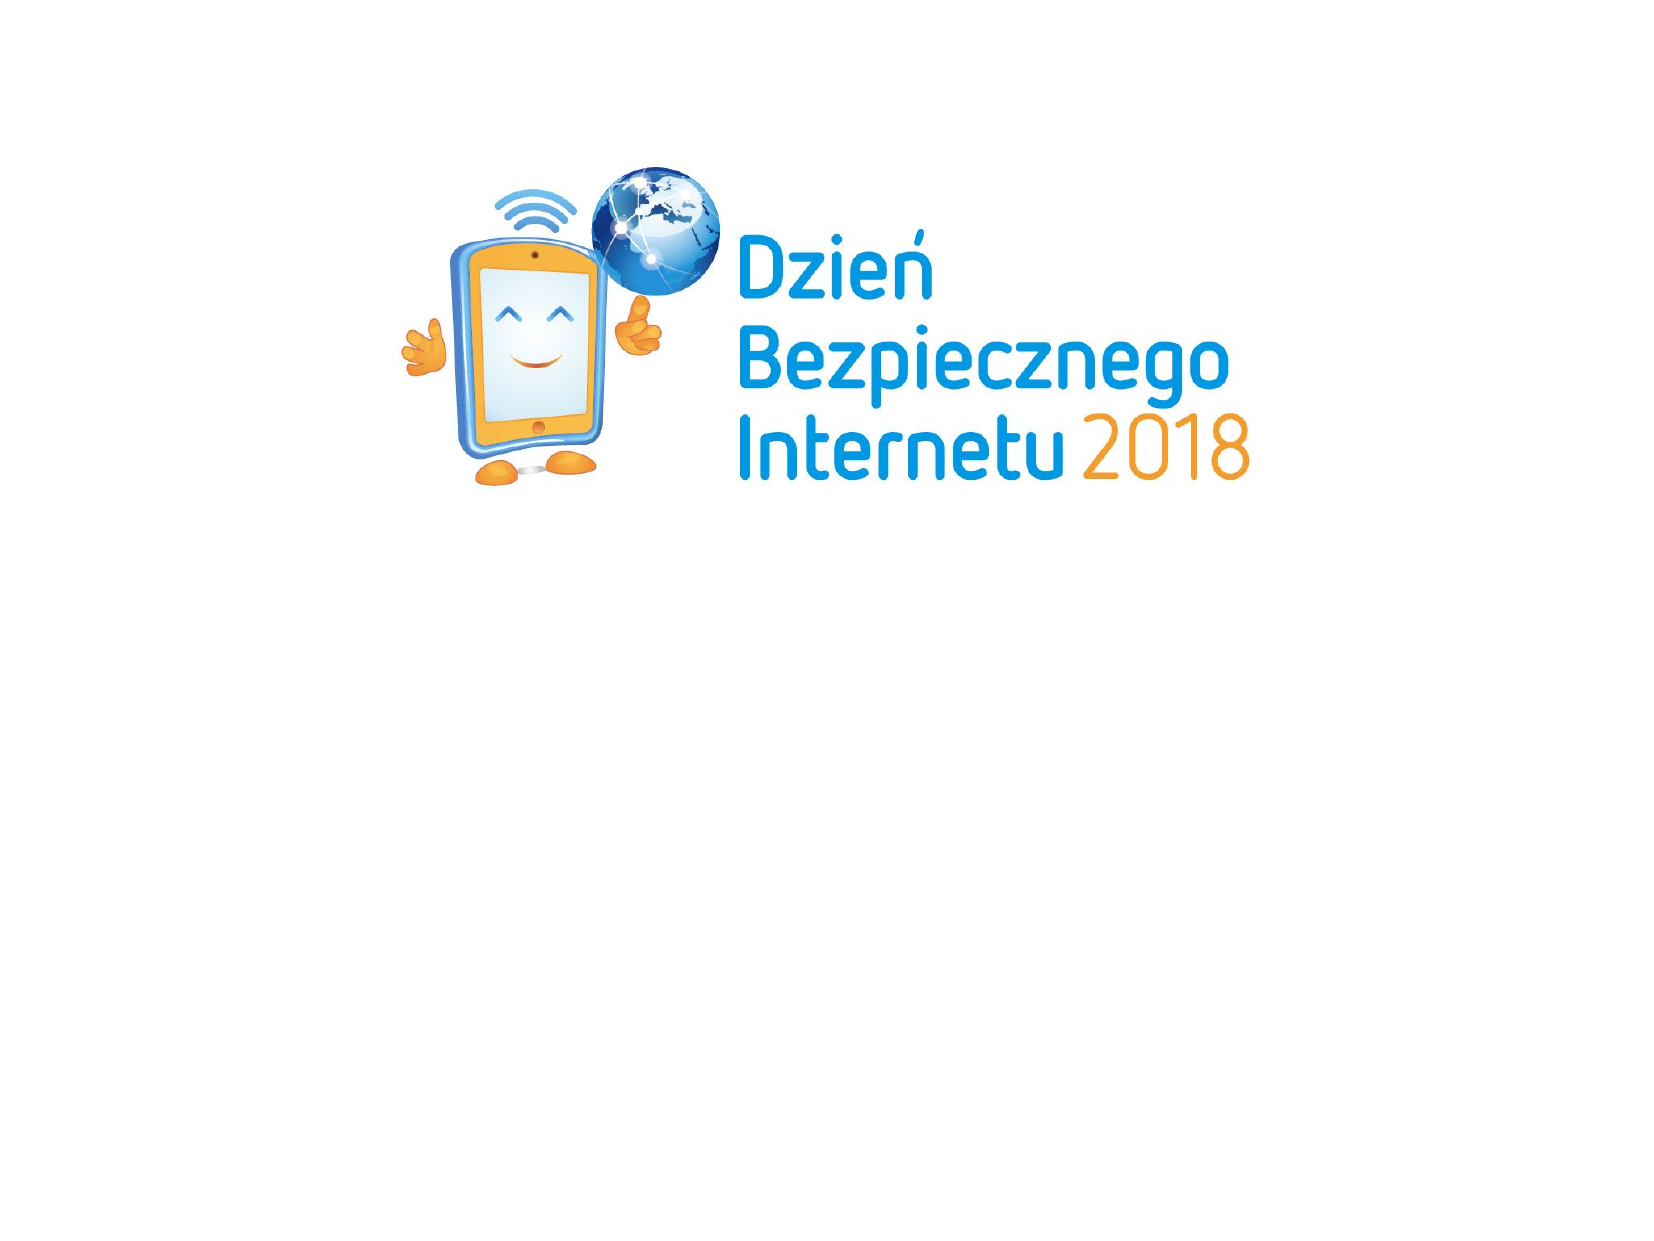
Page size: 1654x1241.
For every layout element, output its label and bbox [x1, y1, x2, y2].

picture [320, 7, 1360, 614]
